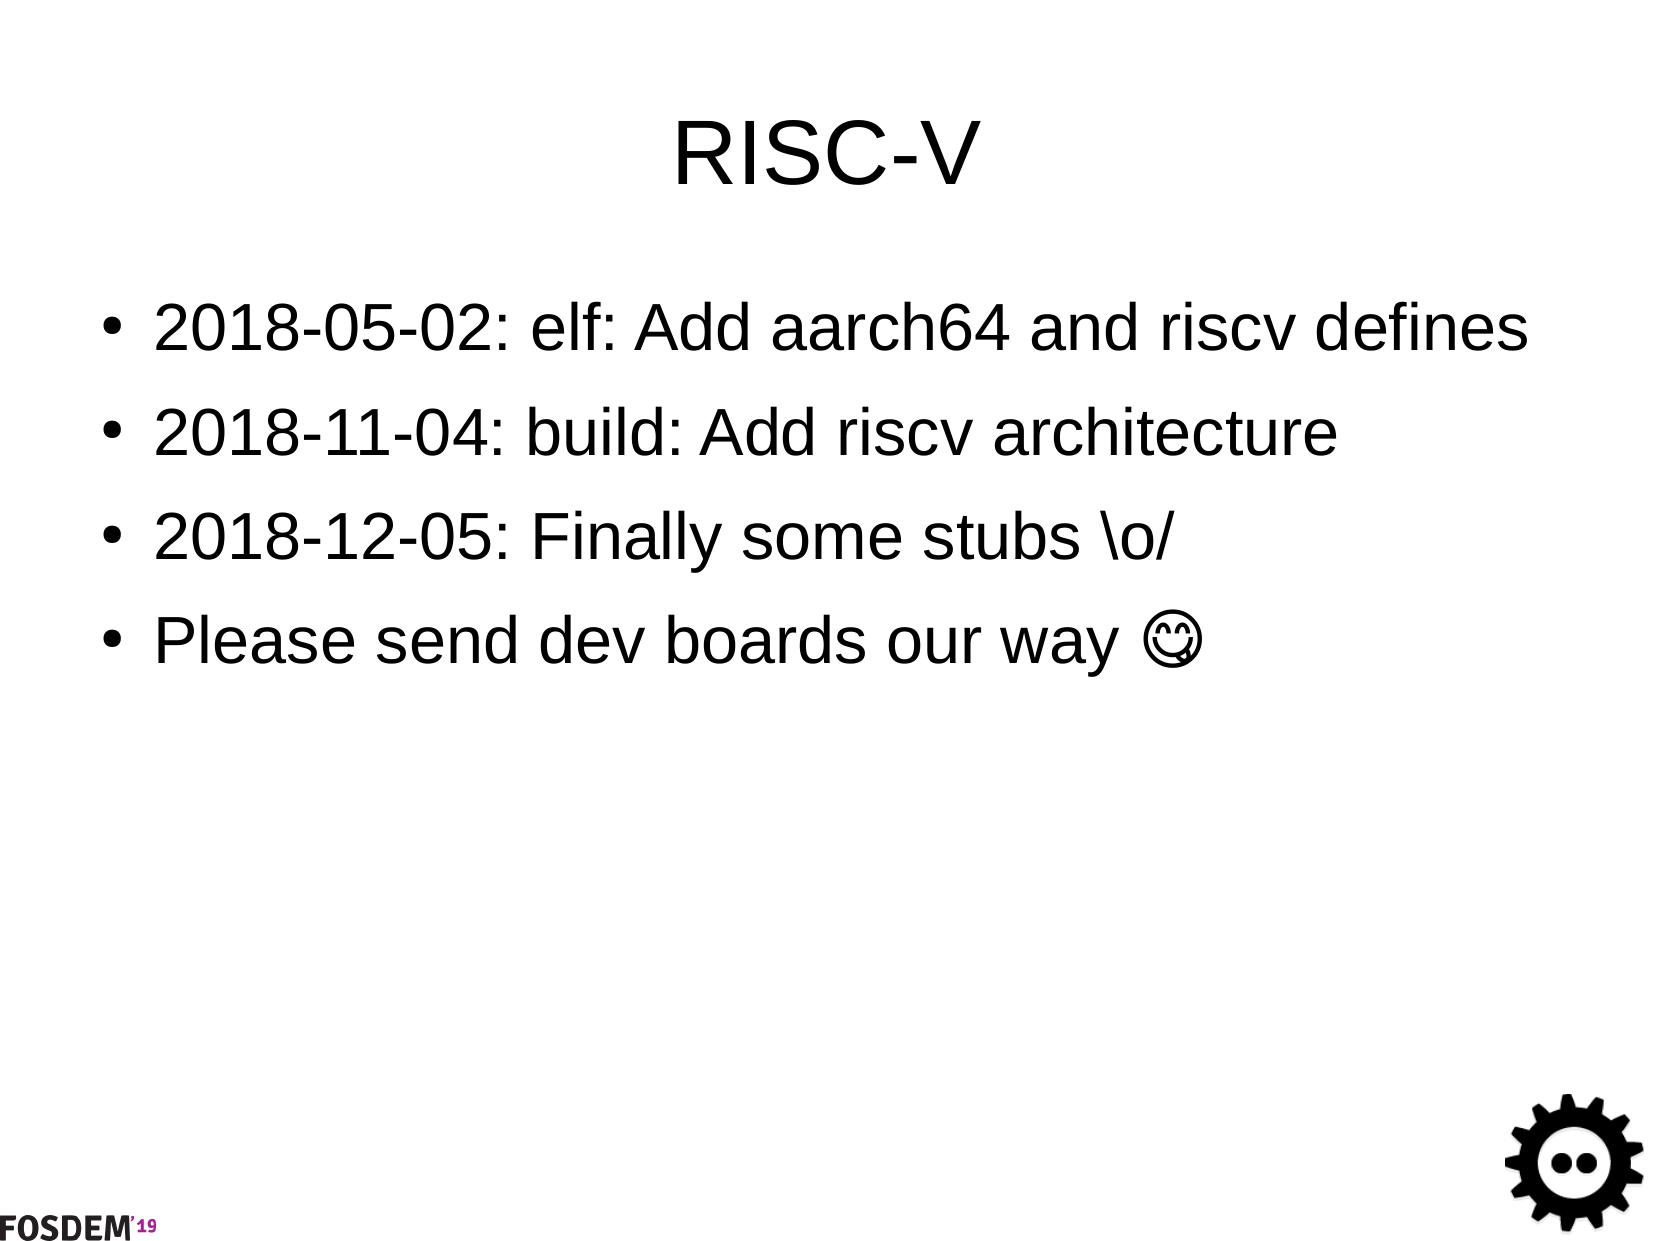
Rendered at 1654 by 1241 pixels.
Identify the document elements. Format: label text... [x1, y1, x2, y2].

list 2018-05-02: elf: Add aarch64 and riscv defines 2018-11-04: build: Add riscv architecture 2018-12-05: Finally some stubs \o/ Please send dev boards our way 😋 [82, 290, 1571, 1010]
picture [0, 1215, 156, 1241]
picture [1505, 1094, 1648, 1235]
title RISC-V [82, 49, 1571, 257]
